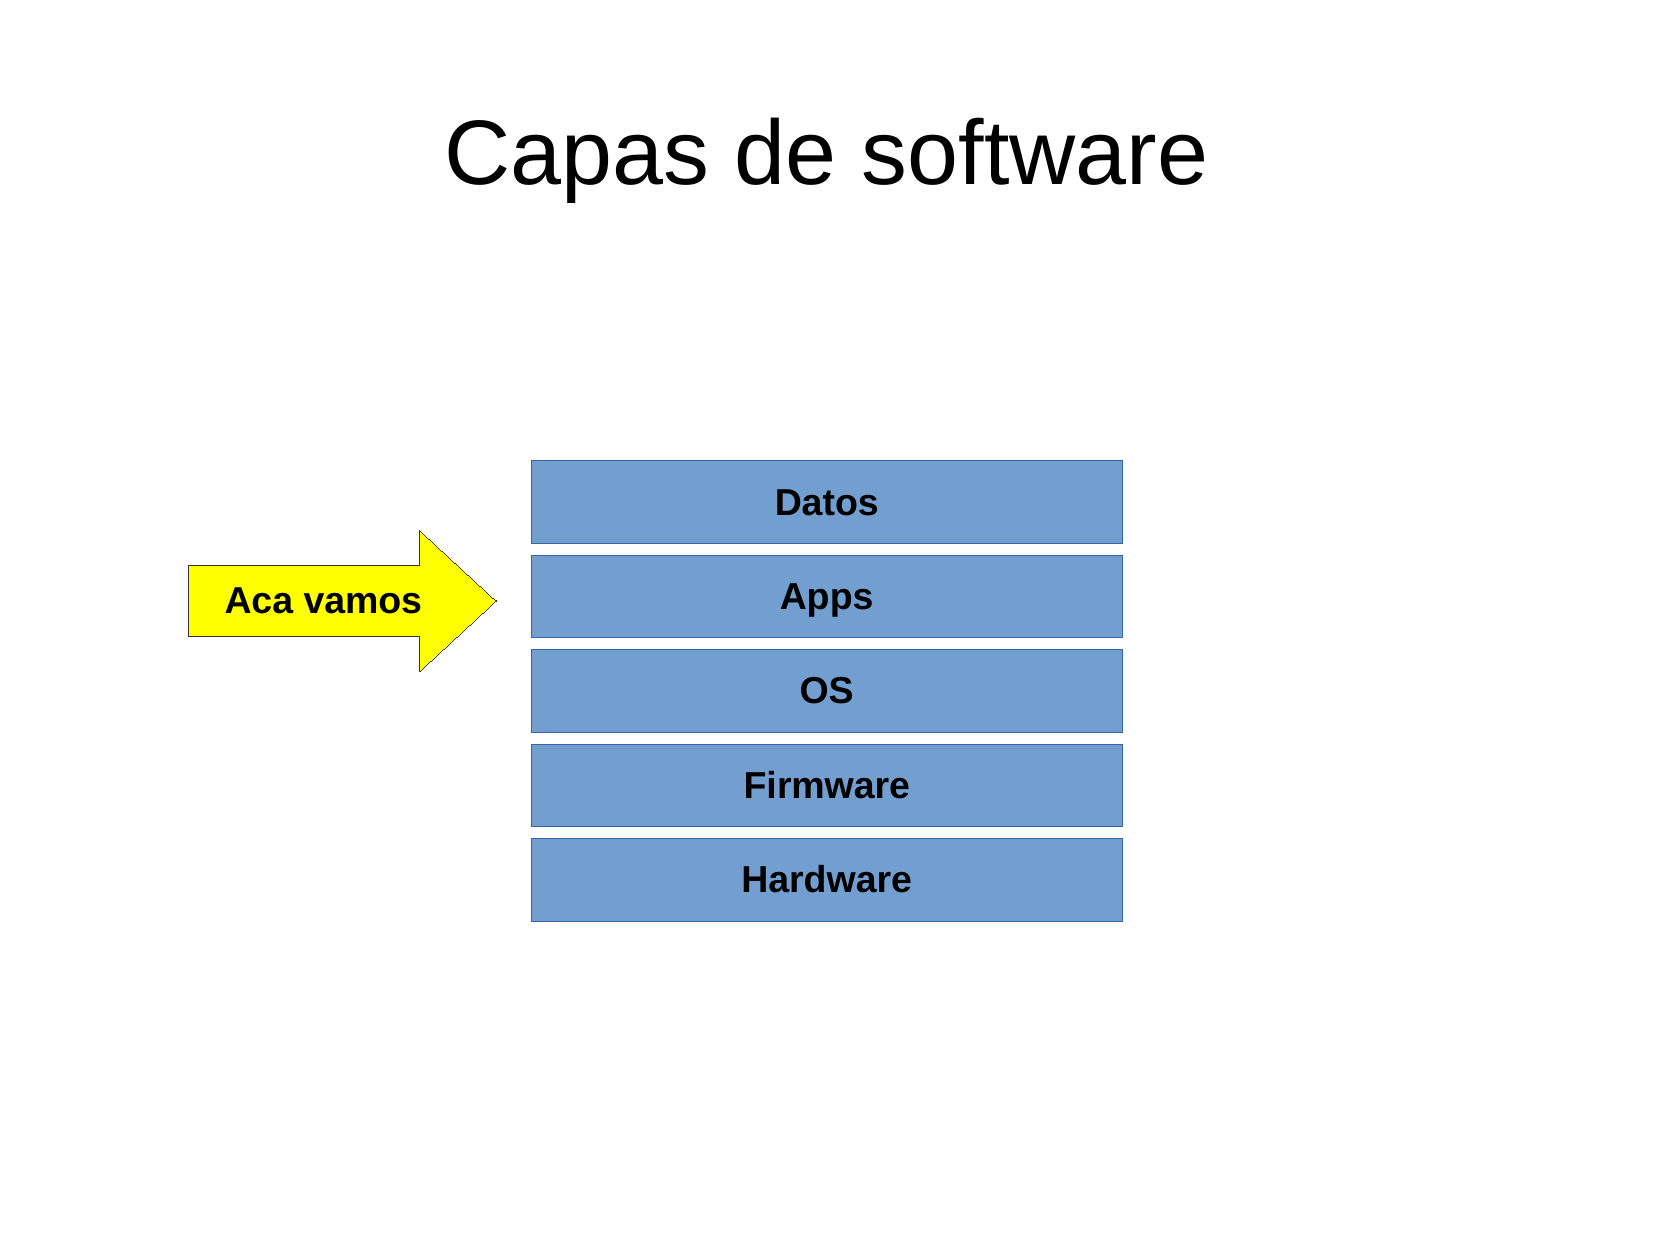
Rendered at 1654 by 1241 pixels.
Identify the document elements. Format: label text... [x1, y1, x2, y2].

title Capas de software [82, 49, 1571, 257]
text_box Datos [531, 460, 1123, 544]
text_box Hardware [531, 838, 1123, 922]
text_box Firmware [531, 744, 1123, 827]
text_box Aca vamos [188, 530, 497, 672]
text_box Apps [531, 555, 1123, 638]
text_box OS [531, 649, 1123, 733]
